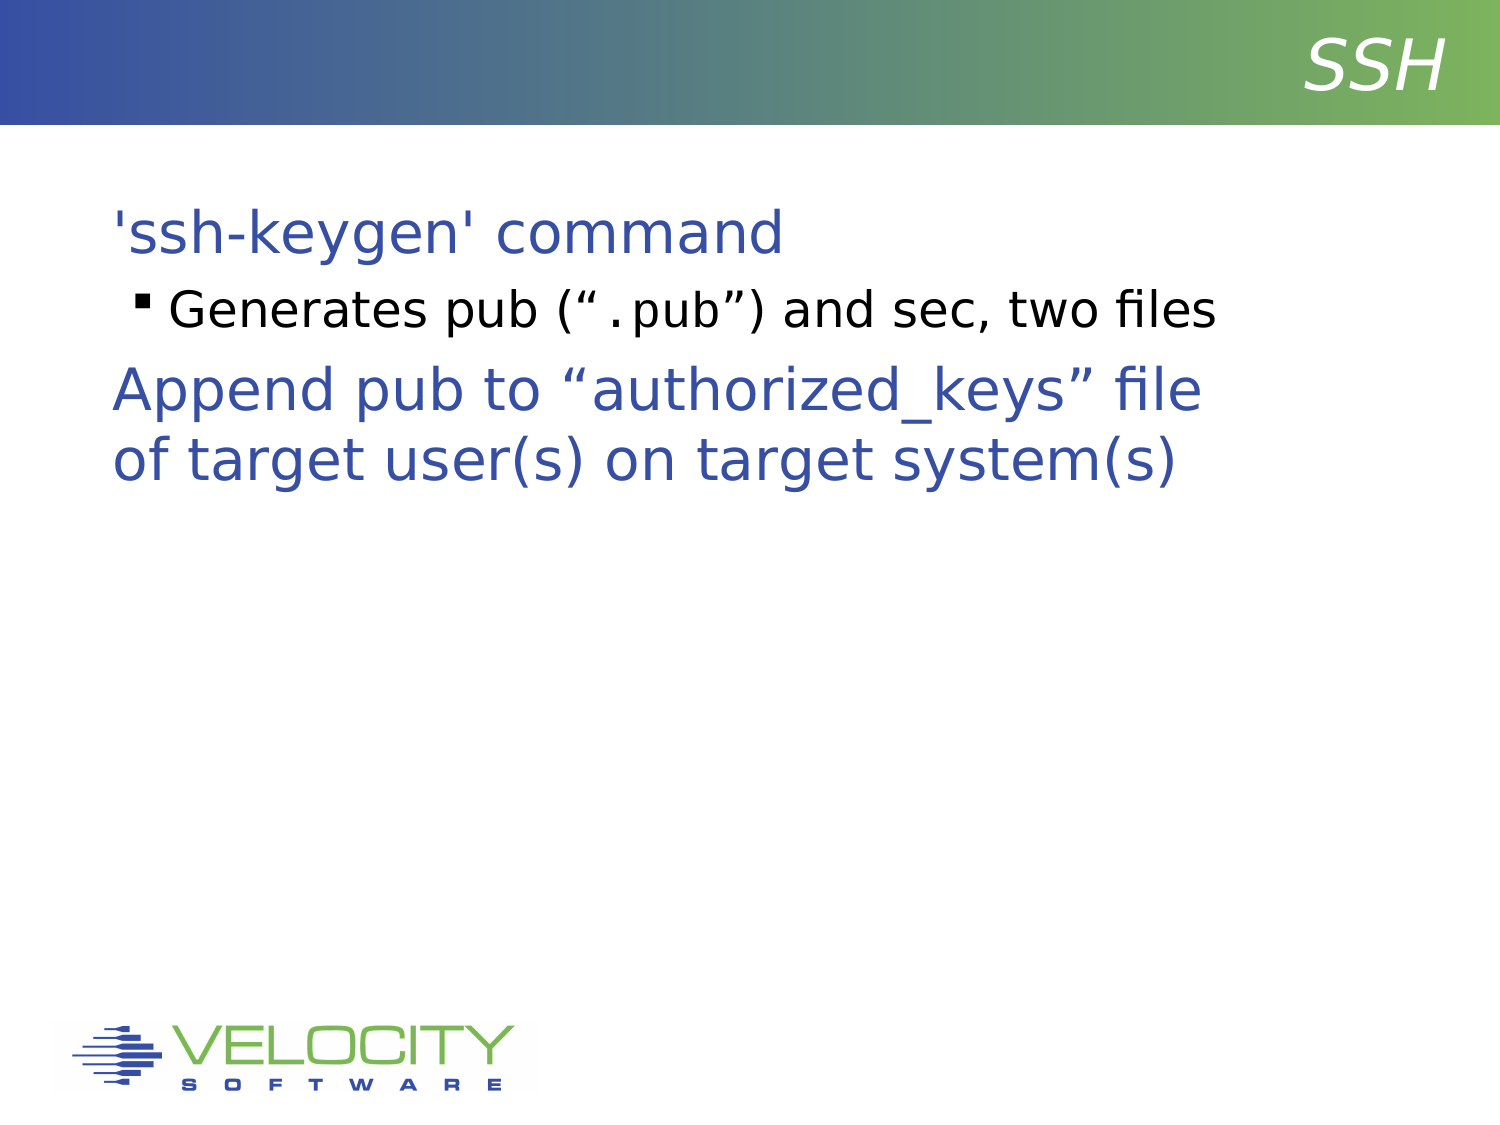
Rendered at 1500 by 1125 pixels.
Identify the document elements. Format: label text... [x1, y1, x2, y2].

list 'ssh-keygen' command Generates pub (“.pub”) and sec, two files Append pub to “authorized_keys” file of target user(s) on target system(s) [70, 187, 1438, 988]
title SSH [62, 12, 1463, 113]
picture [50, 1021, 538, 1094]
